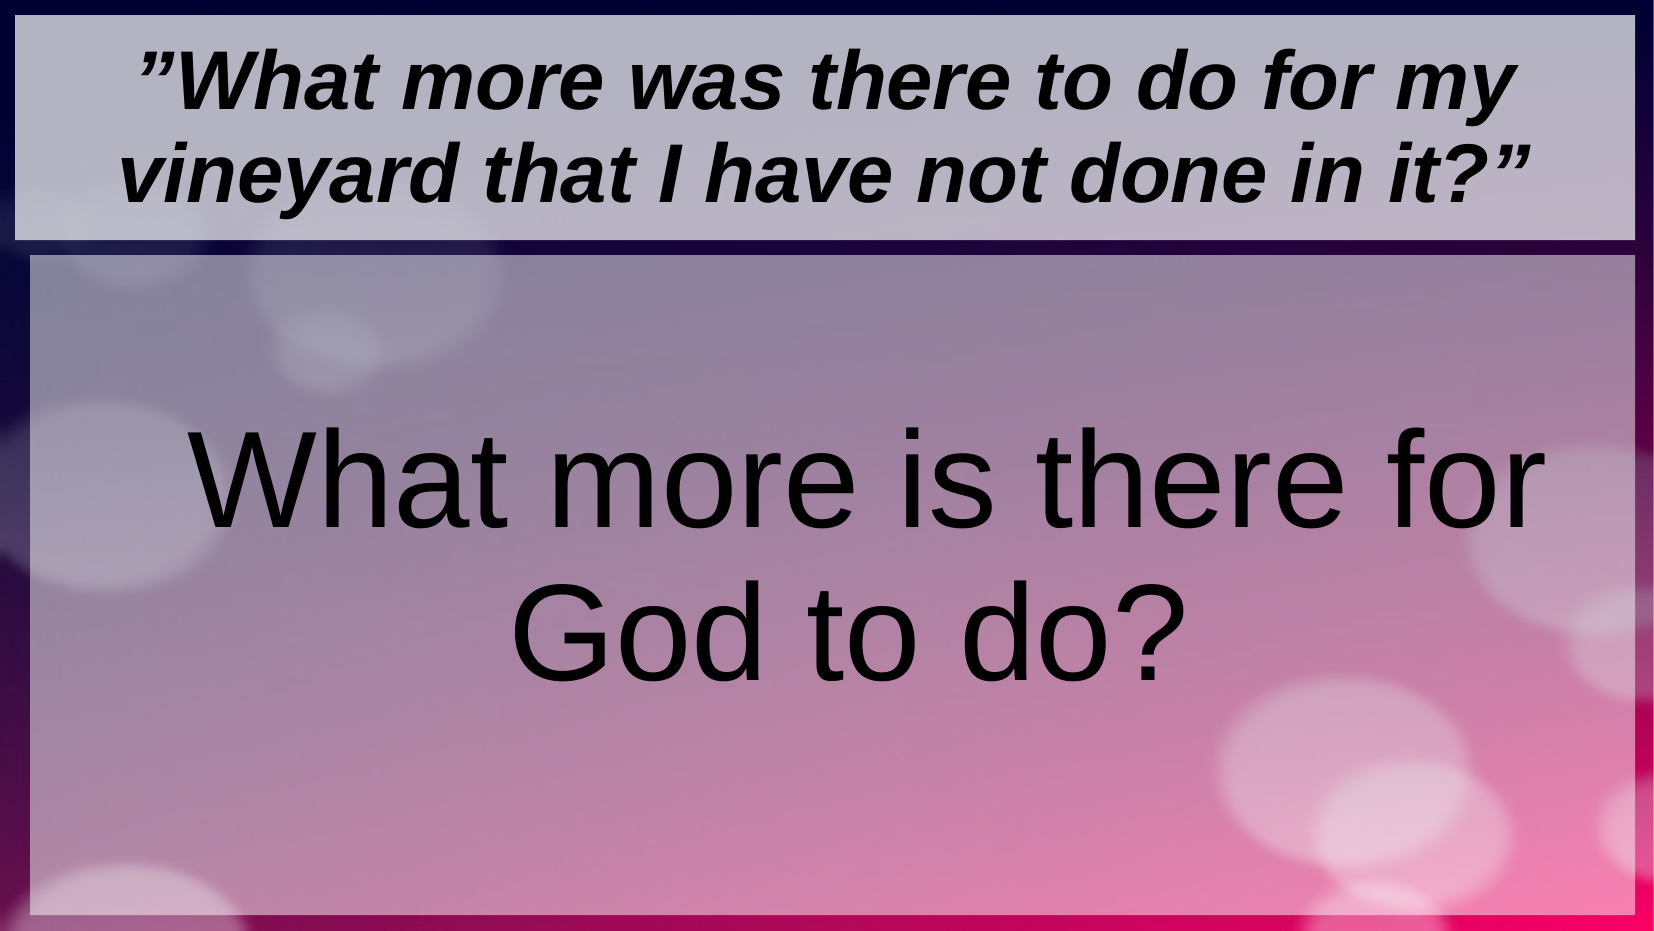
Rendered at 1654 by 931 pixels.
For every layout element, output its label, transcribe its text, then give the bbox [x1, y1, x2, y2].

title ”What more was there to do for my vineyard that I have not done in it?” [15, 15, 1636, 241]
list What more is there for God to do? [30, 255, 1636, 916]
picture [0, 0, 1654, 931]
